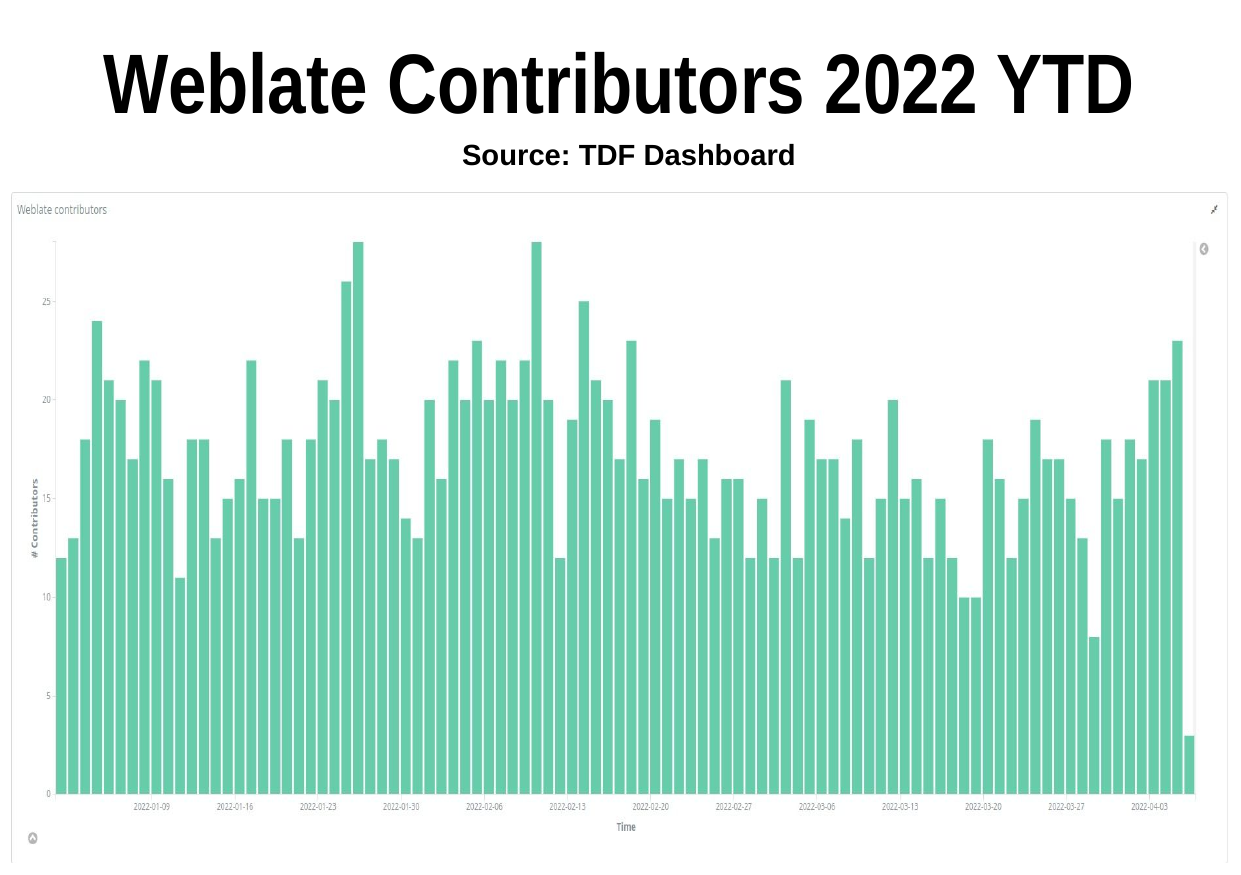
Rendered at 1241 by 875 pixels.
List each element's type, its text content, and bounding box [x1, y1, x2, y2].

title Weblate Contributors 2022 YTD [11, 12, 1229, 155]
picture [11, 192, 1229, 863]
text_box Source: TDF Dashboard [447, 131, 812, 185]
